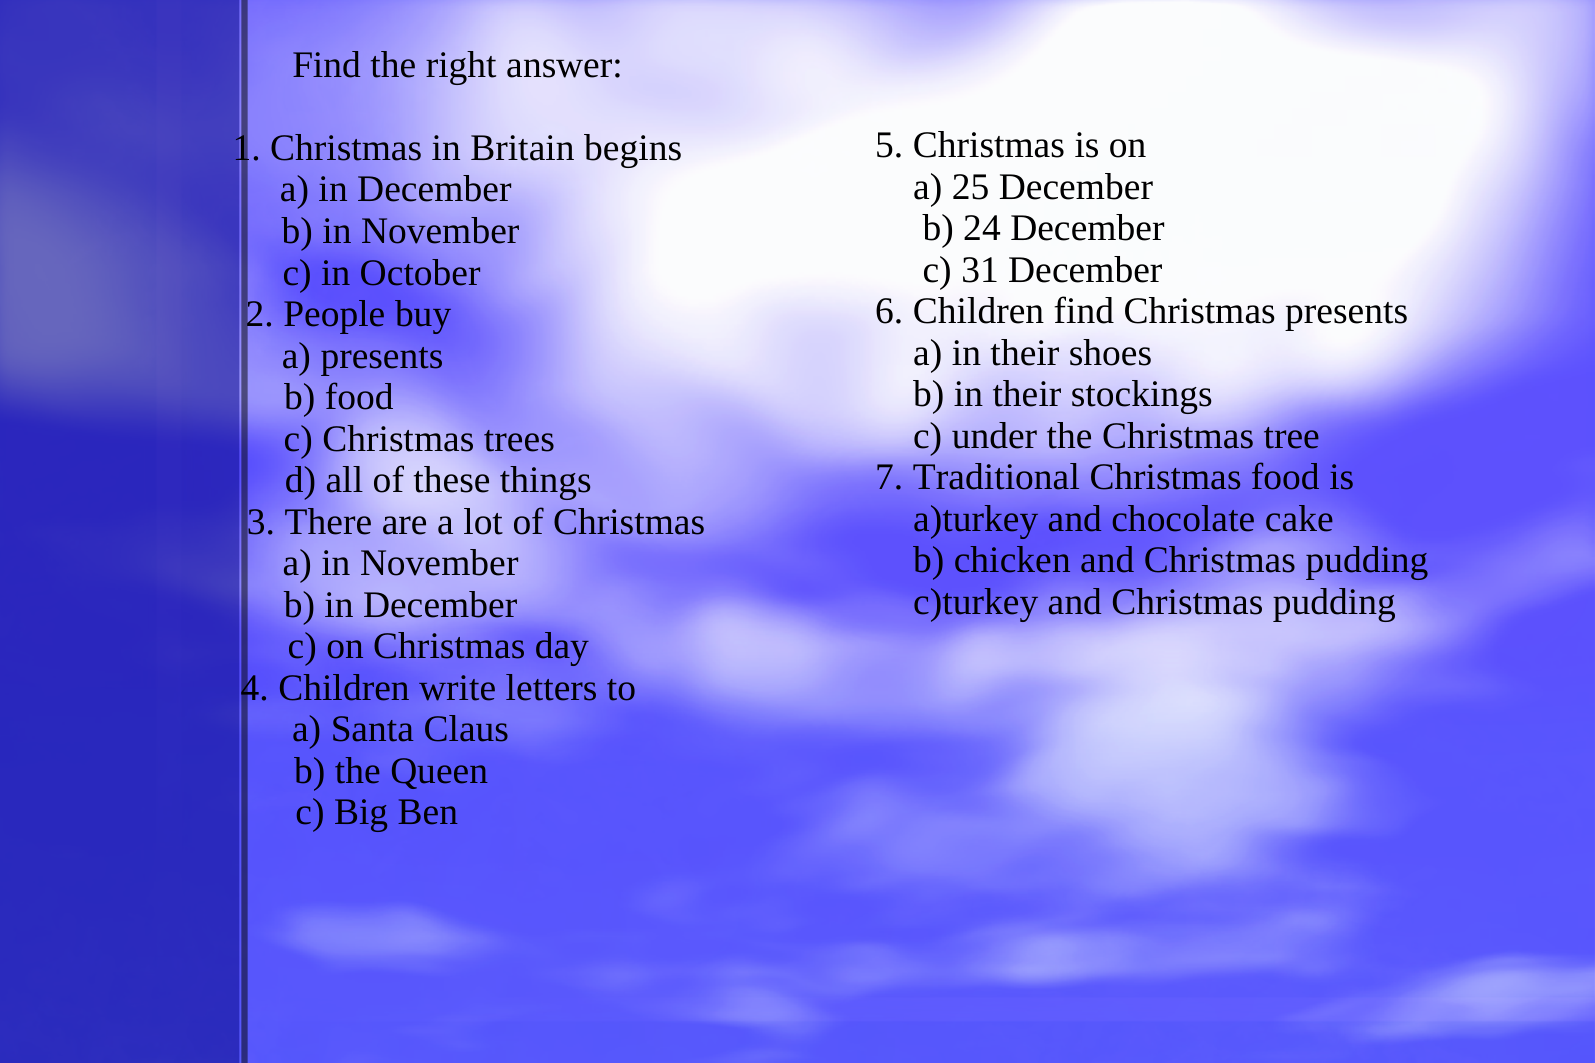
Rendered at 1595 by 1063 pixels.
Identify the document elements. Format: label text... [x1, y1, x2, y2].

title Find the right answer: 1. Christmas in Britain begins a) in December b) in November c) in October 2. People buy a) presents b) food c) Christmas trees d) all of these things 3. There are a lot of Christmas a) in November b) in December c) on Christmas day 4. Children write letters to a) Santa Claus b) the Queen c) Big Ben [147, 14, 768, 945]
text_box 5. Christmas is on a) 25 December b) 24 December c) 31 December 6. Children find Christmas presents a) in their shoes b) in their stockings c) under the Christmas tree 7. Traditional Christmas food is a)turkey and chocolate cake b) chicken and Christmas pudding c)turkey and Christmas pudding [875, 59, 1506, 688]
